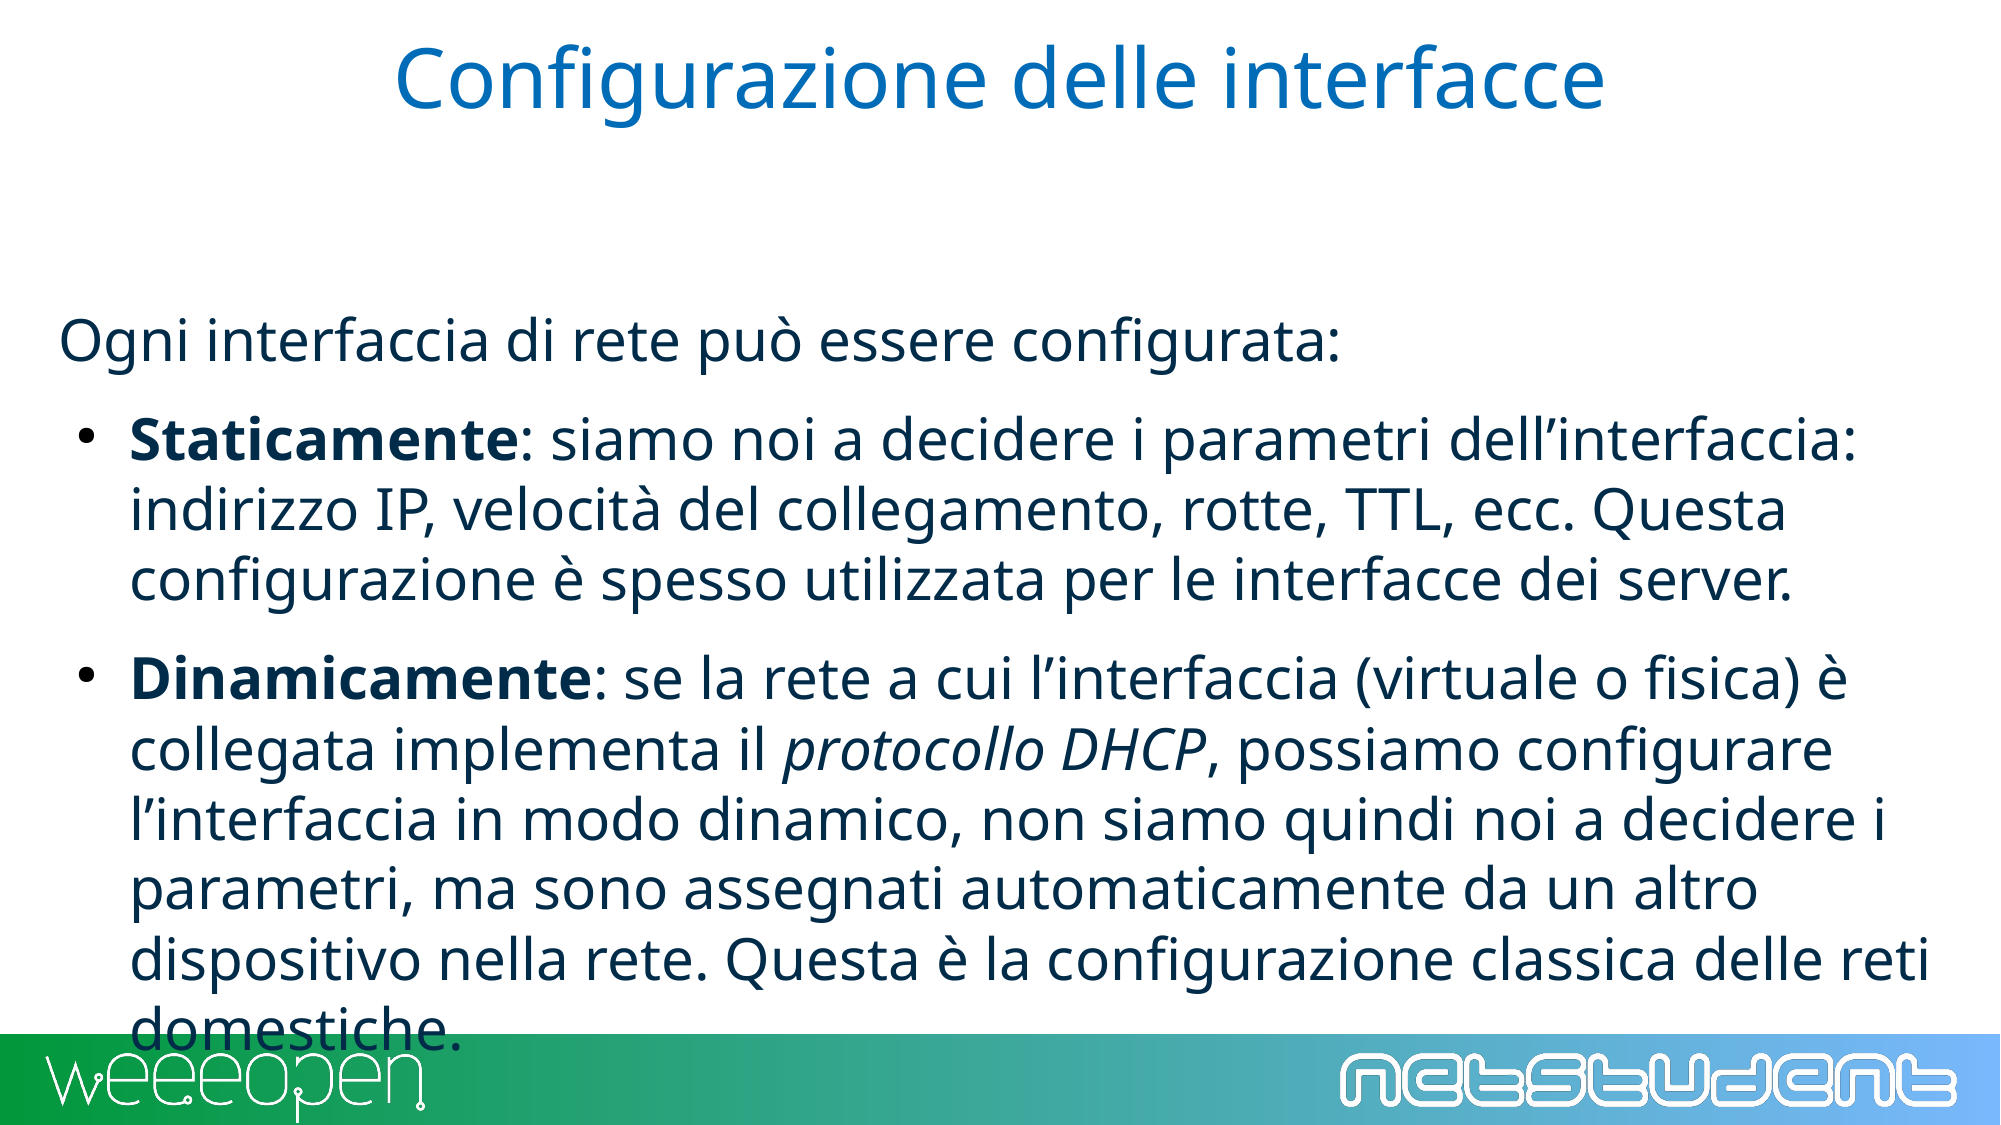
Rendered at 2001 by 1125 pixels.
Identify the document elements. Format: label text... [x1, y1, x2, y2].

title Configurazione delle interfacce [43, 29, 1959, 247]
picture [1340, 1053, 1957, 1107]
list Ogni interfaccia di rete può essere configurata: Staticamente: siamo noi a decidere i parametri dell’interfaccia: indirizzo IP, velocità del collegamento, rotte, TTL, ecc. Questa configurazione è spesso utilizzata per le interfacce dei server. Dinamicamente: se la rete a cui l’interfaccia (virtuale o fisica) è collegata implementa il protocollo DHCP, possiamo configurare l’interfaccia in modo dinamico, non siamo quindi noi a decidere i parametri, ma sono assegnati automaticamente da un altro dispositivo nella rete. Questa è la configurazione classica delle reti domestiche. [43, 295, 1949, 975]
picture [45, 1053, 425, 1123]
